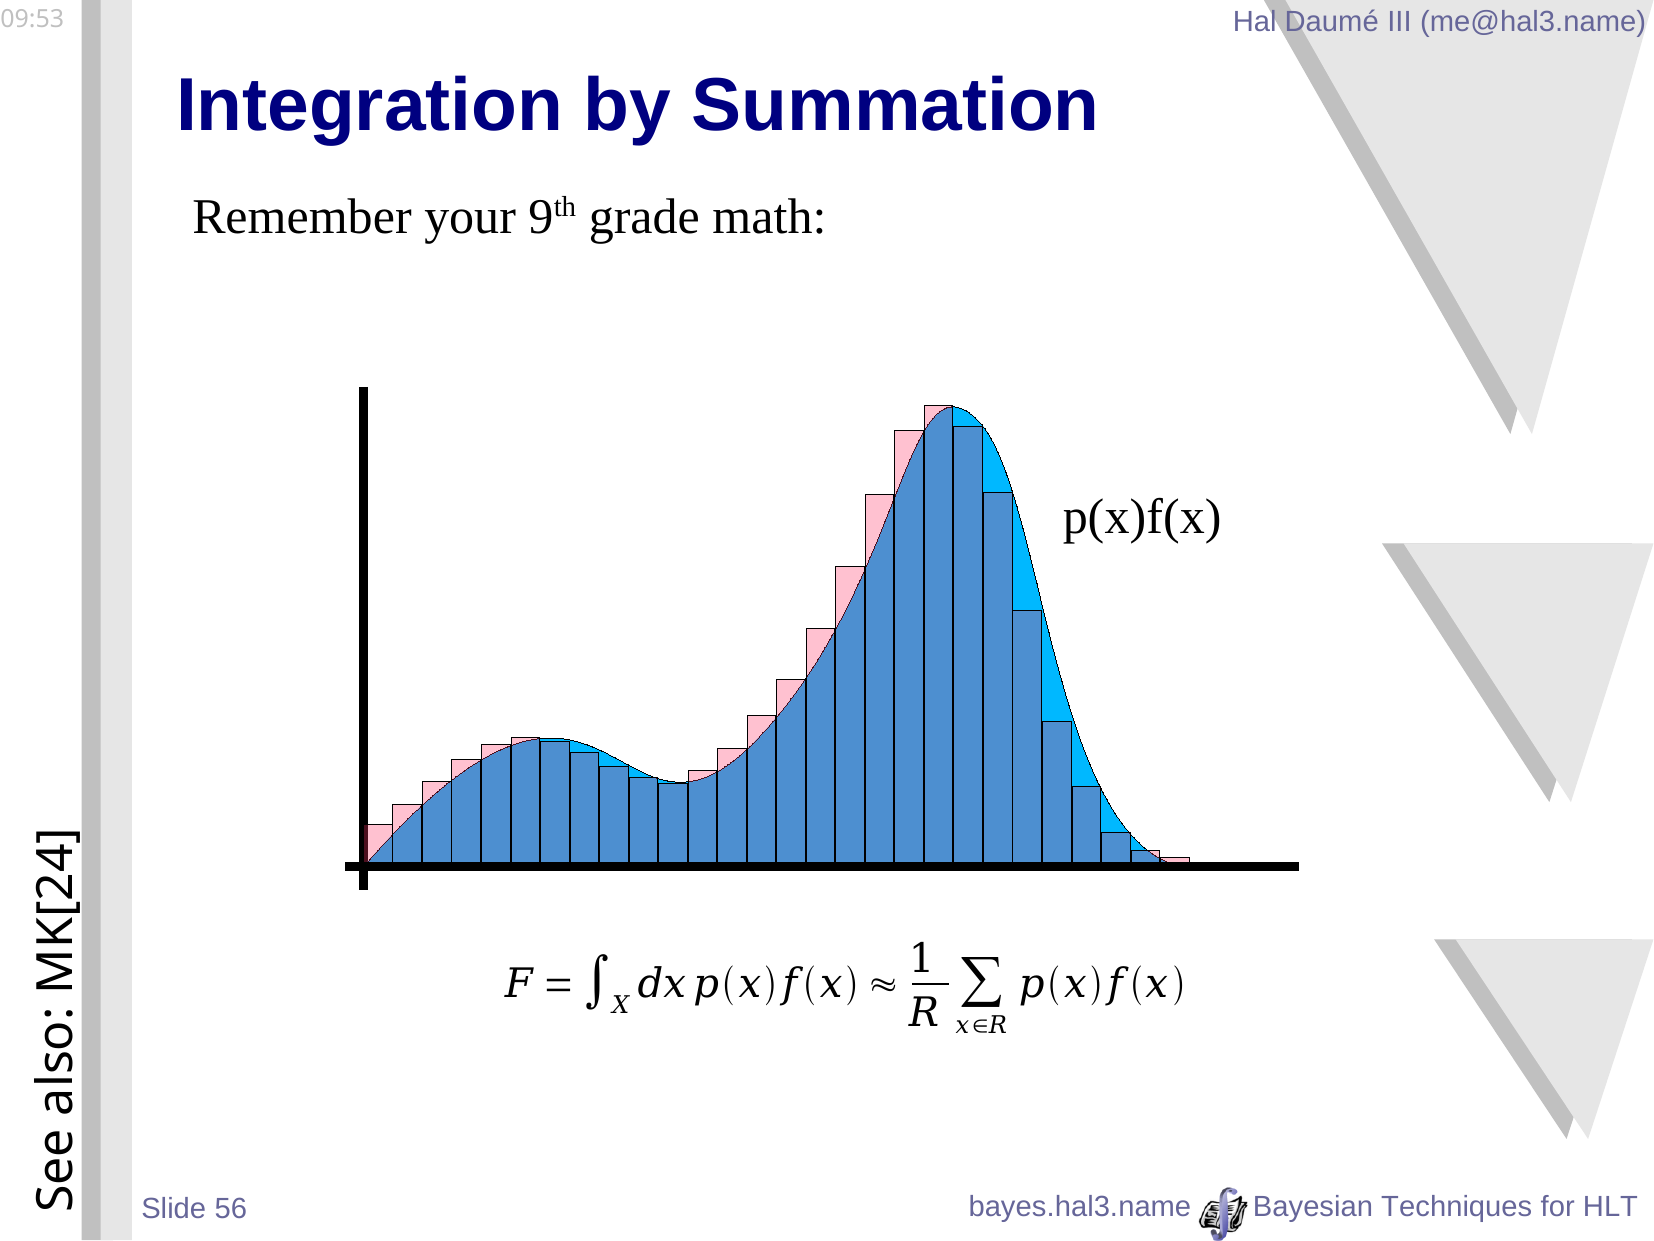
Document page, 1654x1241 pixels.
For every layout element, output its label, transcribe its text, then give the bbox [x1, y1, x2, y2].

title Integration by Summation [176, 44, 1509, 166]
text_box p(x)f(x) [1062, 488, 1223, 550]
picture [1198, 1186, 1248, 1241]
list Remember your 9th grade math: [180, 188, 1512, 1127]
text_box See also: MK[24] [19, 836, 80, 1213]
text_box [363, 405, 1190, 862]
chart [498, 934, 1187, 1040]
